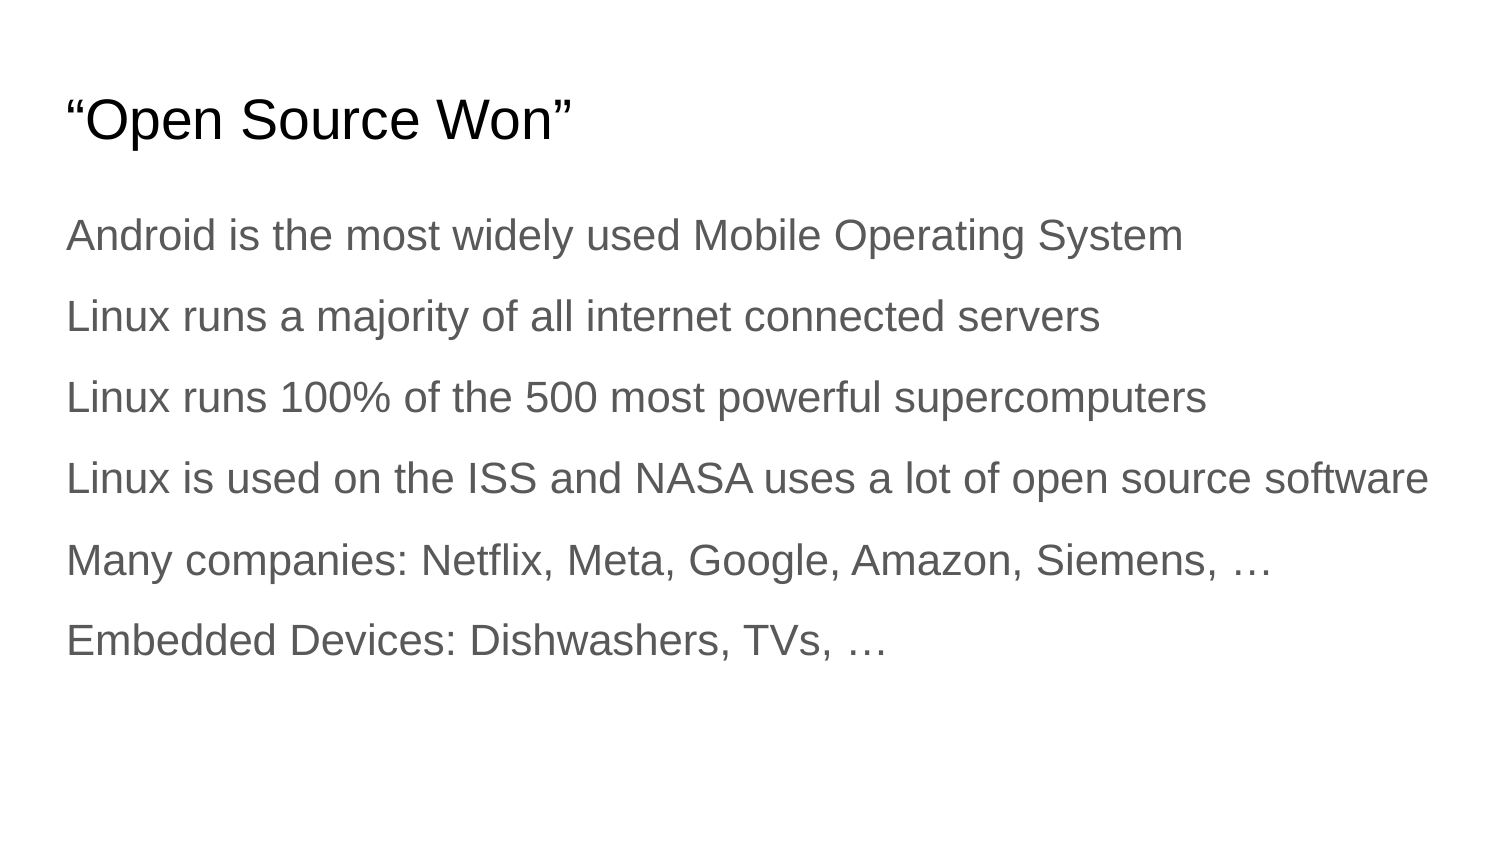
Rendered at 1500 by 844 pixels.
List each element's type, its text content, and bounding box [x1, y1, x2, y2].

title “Open Source Won” [51, 72, 1449, 167]
list Android is the most widely used Mobile Operating System Linux runs a majority of all internet connected servers Linux runs 100% of the 500 most powerful supercomputers Linux is used on the ISS and NASA uses a lot of open source software Many companies: Netflix, Meta, Google, Amazon, Siemens, … Embedded Devices: Dishwashers, TVs, … [51, 189, 1449, 750]
